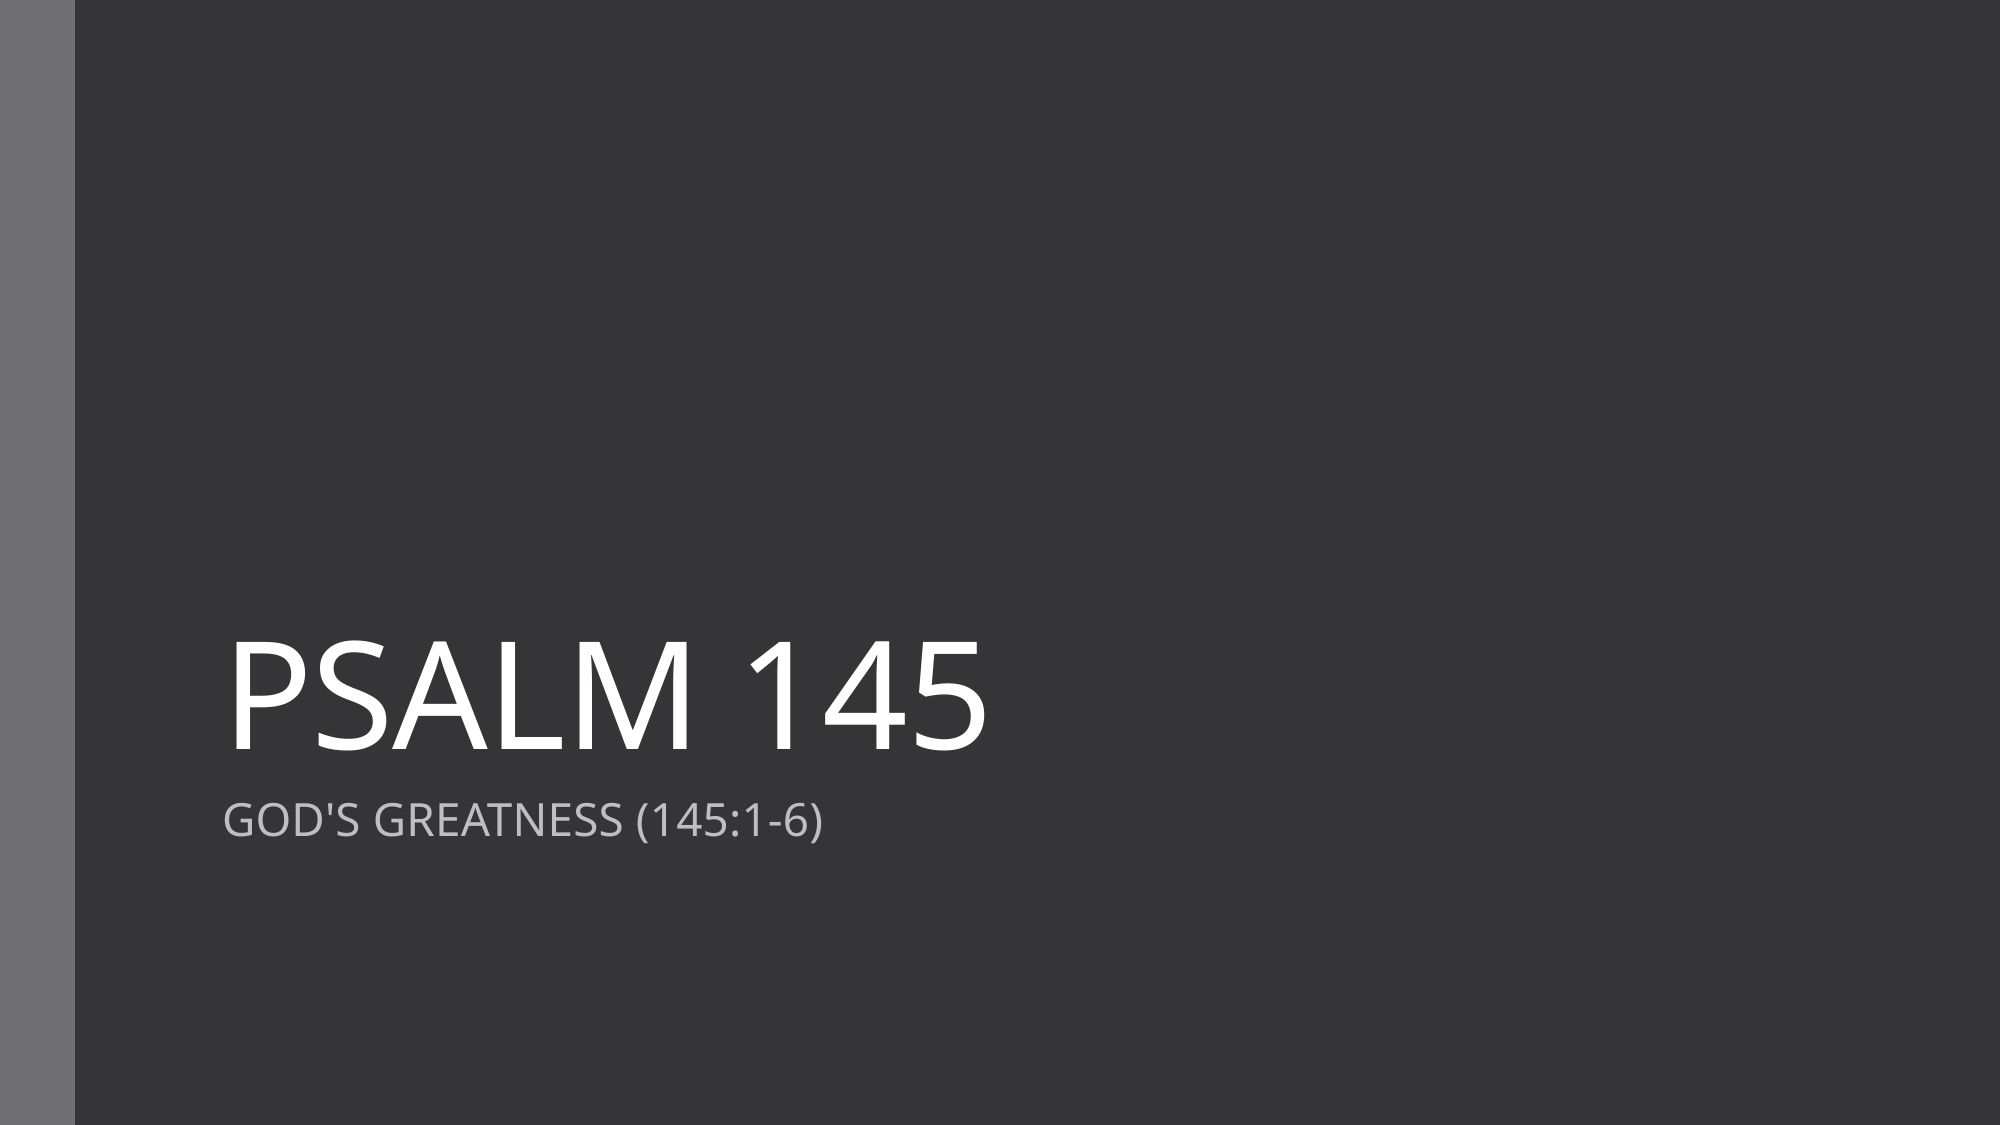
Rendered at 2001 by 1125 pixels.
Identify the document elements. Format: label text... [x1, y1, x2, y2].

subtitle GOD'S GREATNESS (145:1-6) [206, 787, 1752, 1066]
title PSALM 145 [206, 124, 1752, 787]
